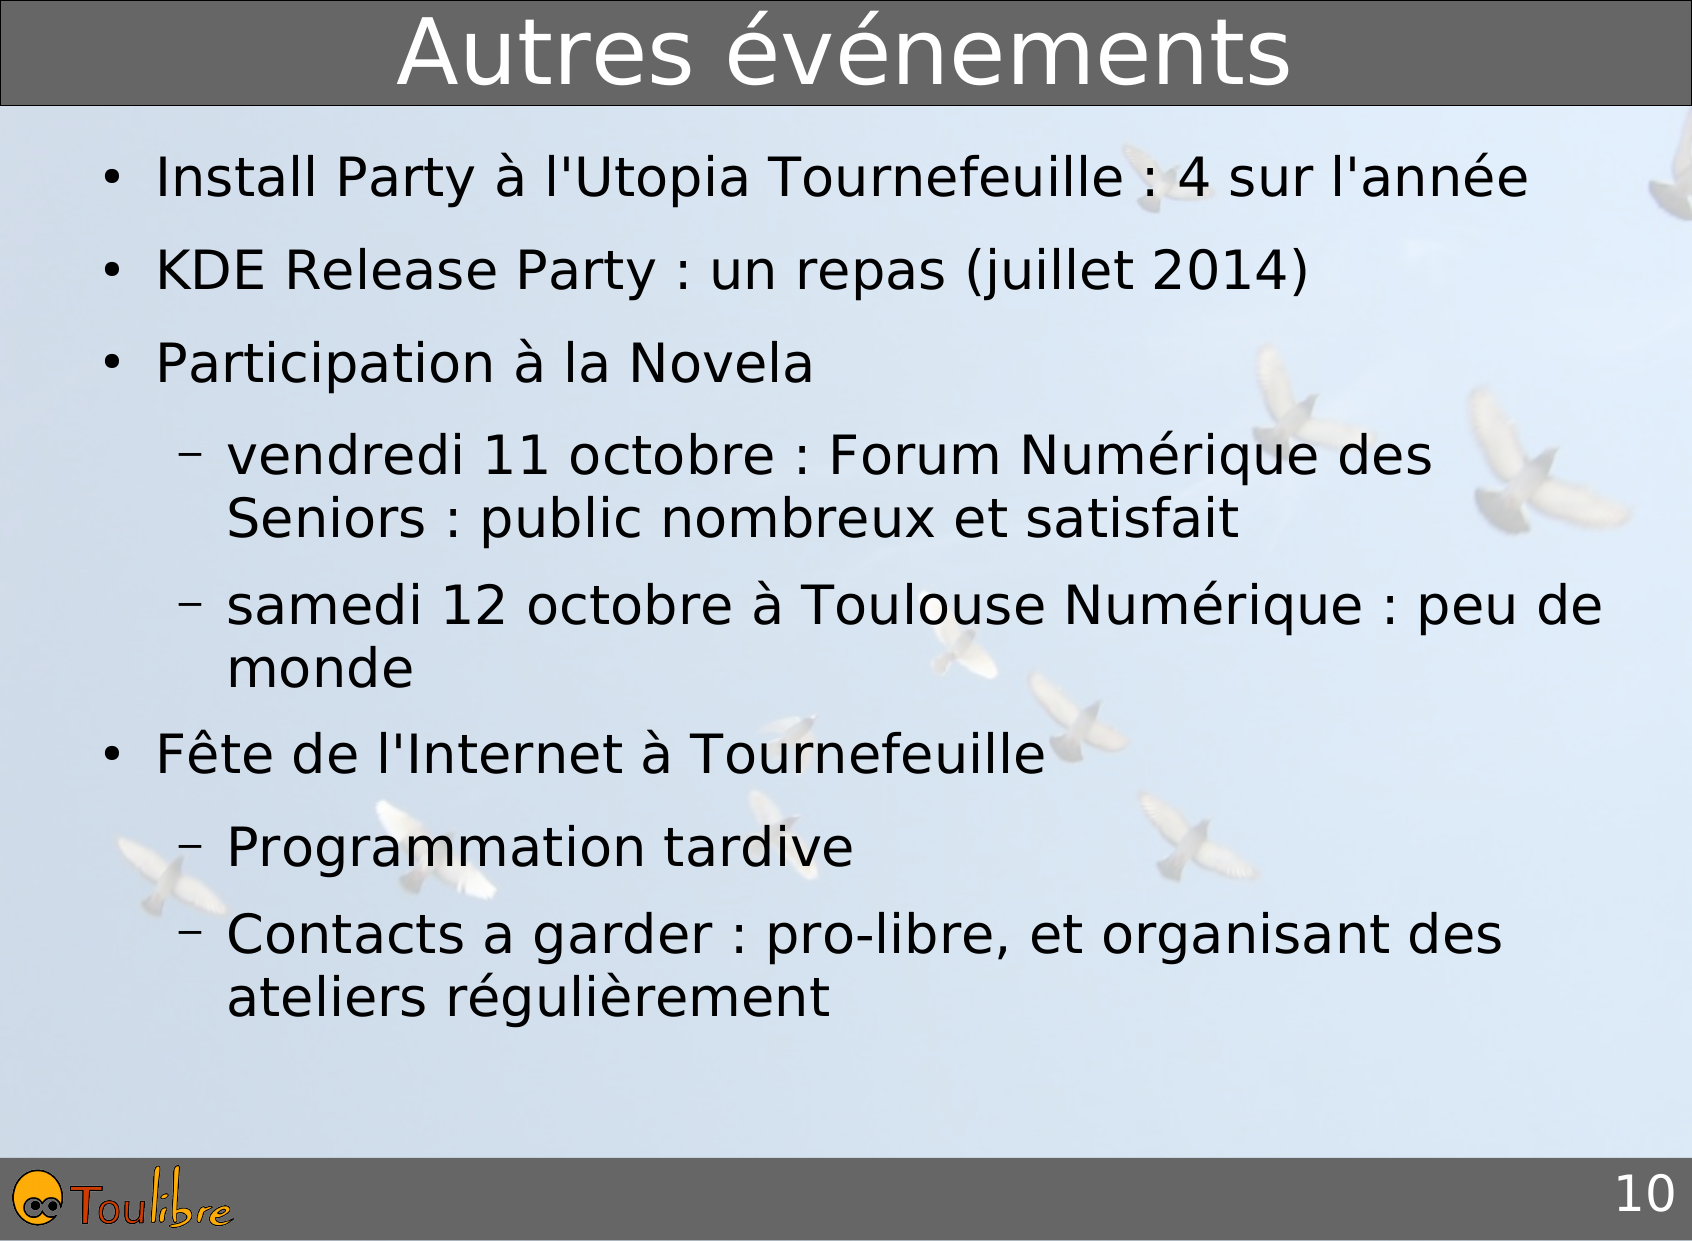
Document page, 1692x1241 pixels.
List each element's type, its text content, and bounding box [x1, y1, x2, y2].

title Autres événements [0, 0, 1692, 107]
list Install Party à l'Utopia Tournefeuille : 4 sur l'année KDE Release Party : un repas (juillet 2014) Participation à la Novela vendredi 11 octobre : Forum Numérique des Seniors : public nombreux et satisfait samedi 12 octobre à Toulouse Numérique : peu de monde Fête de l'Internet à Tournefeuille Programmation tardive Contacts a garder : pro-libre, et organisant des ateliers régulièrement [84, 146, 1608, 1109]
picture [12, 1165, 234, 1228]
